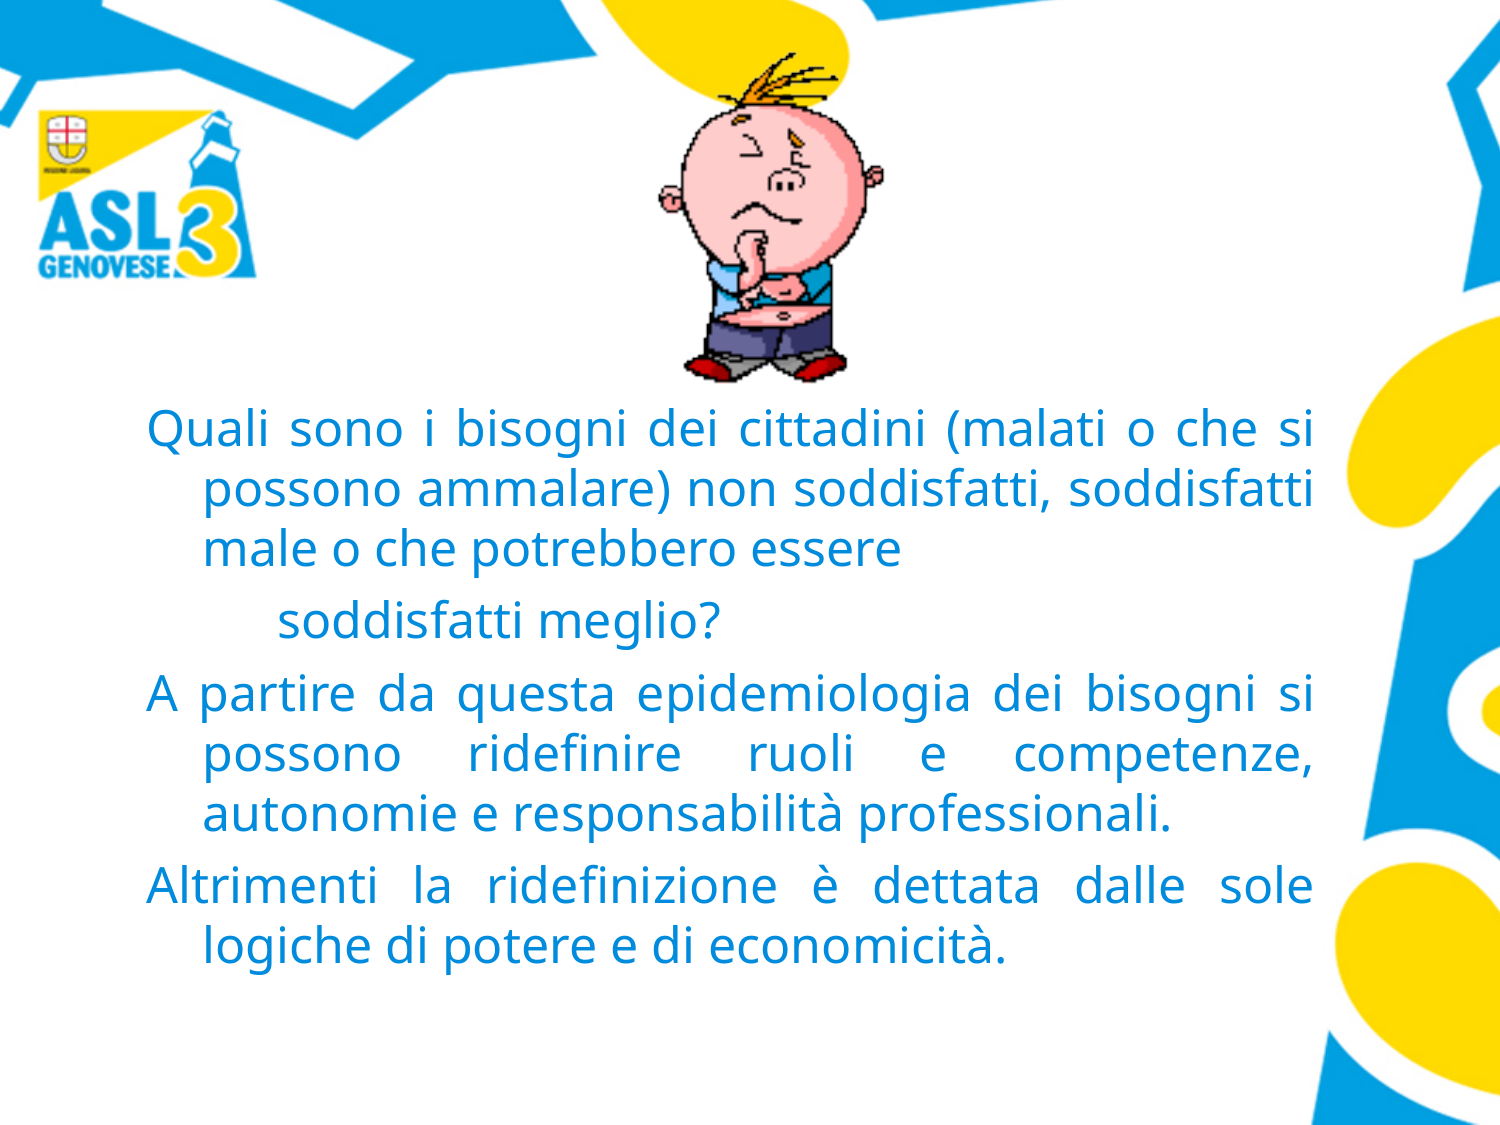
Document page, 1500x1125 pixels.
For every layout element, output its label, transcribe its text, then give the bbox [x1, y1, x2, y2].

list Quali sono i bisogni dei cittadini (malati o che si possono ammalare) non soddisfatti, soddisfatti male o che potrebbero essere soddisfatti meglio? A partire da questa epidemiologia dei bisogni si possono ridefinire ruoli e competenze, autonomie e responsabilità professionali. Altrimenti la ridefinizione è dettata dalle sole logiche di potere e di economicità. [75, 388, 1331, 1084]
picture [625, 0, 933, 389]
